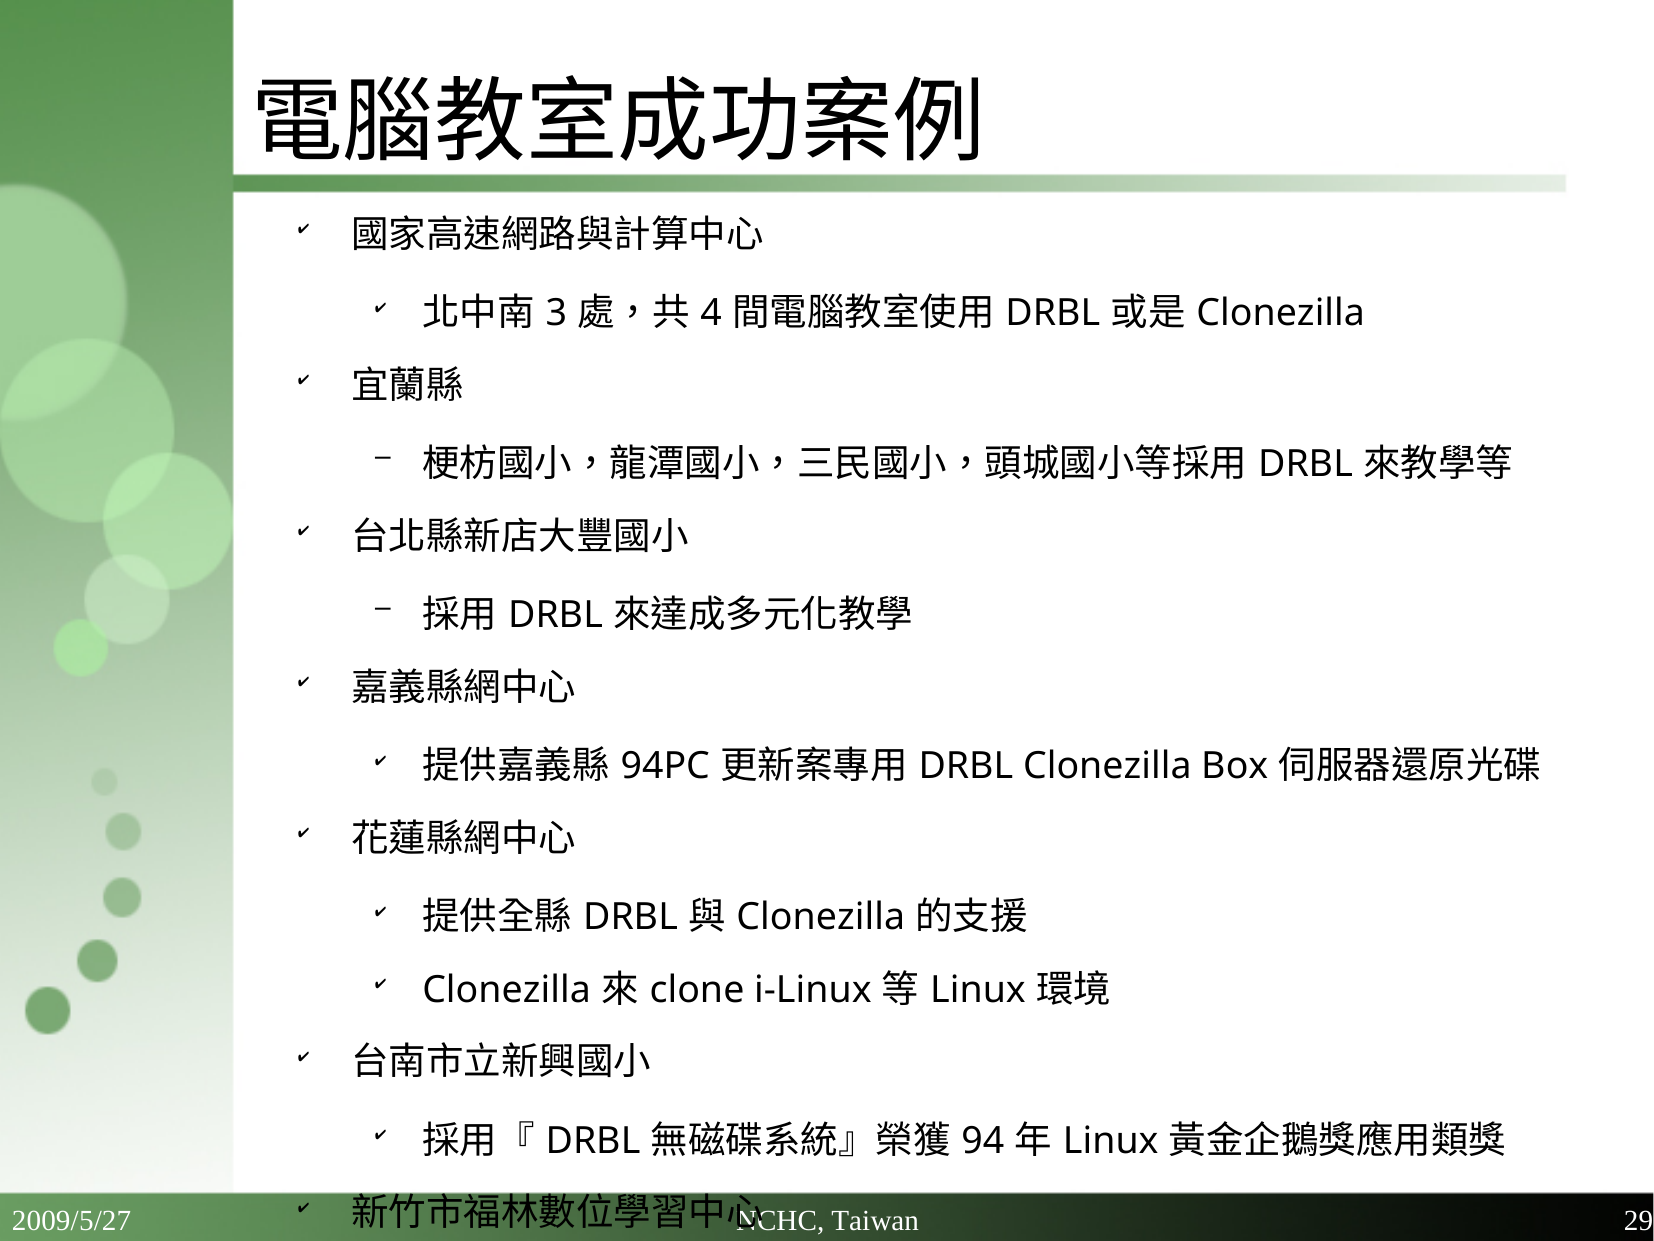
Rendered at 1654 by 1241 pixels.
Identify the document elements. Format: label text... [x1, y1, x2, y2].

title 電腦教室成功案例 [236, 41, 1595, 185]
picture [0, 0, 1654, 1241]
list 國家高速網路與計算中心 北中南3處，共4間電腦教室使用DRBL或是Clonezilla 宜蘭縣 梗枋國小，龍潭國小，三民國小，頭城國小等採用DRBL來教學等 台北縣新店大豐國小 採用DRBL來達成多元化教學 嘉義縣網中心 提供嘉義縣94PC更新案專用DRBL Clonezilla Box伺服器還原光碟 花蓮縣網中心 提供全縣DRBL與Clonezilla的支援 Clonezilla來clone i-Linux等Linux環境 台南市立新興國小 採用『DRBL無磁碟系統』榮獲94年Linux黃金企鵝獎應用類獎 新竹市福林數位學習中心 採用clonezilla來佈署電腦教室 [265, 200, 1625, 1152]
